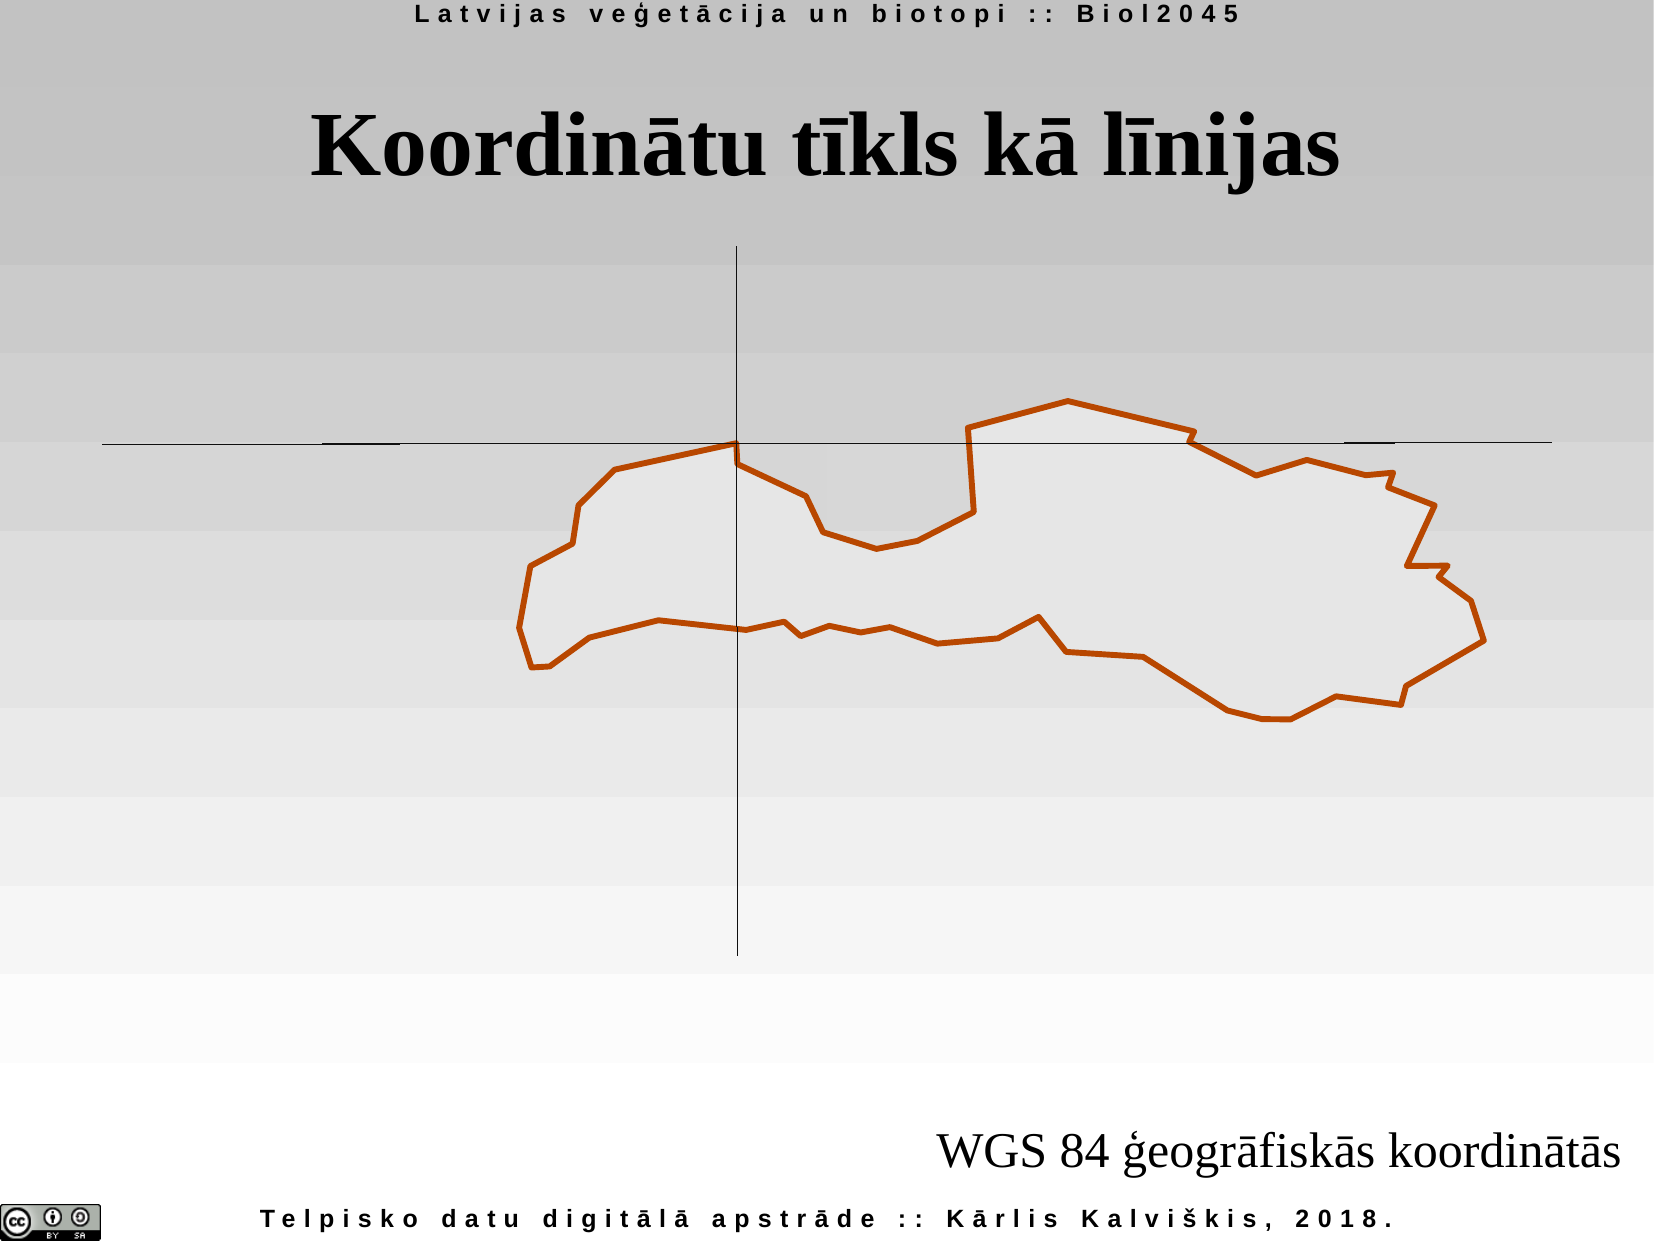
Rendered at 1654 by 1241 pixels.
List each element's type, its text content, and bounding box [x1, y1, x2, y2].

text_box [519, 444, 1484, 720]
title Koordinātu tīkls kā līnijas [0, 1, 1654, 287]
text_box [967, 401, 1195, 443]
picture [0, 287, 1654, 1241]
picture [737, 444, 973, 548]
text_box WGS 84 ģeogrāfiskās koordinātās [936, 1123, 1622, 1179]
